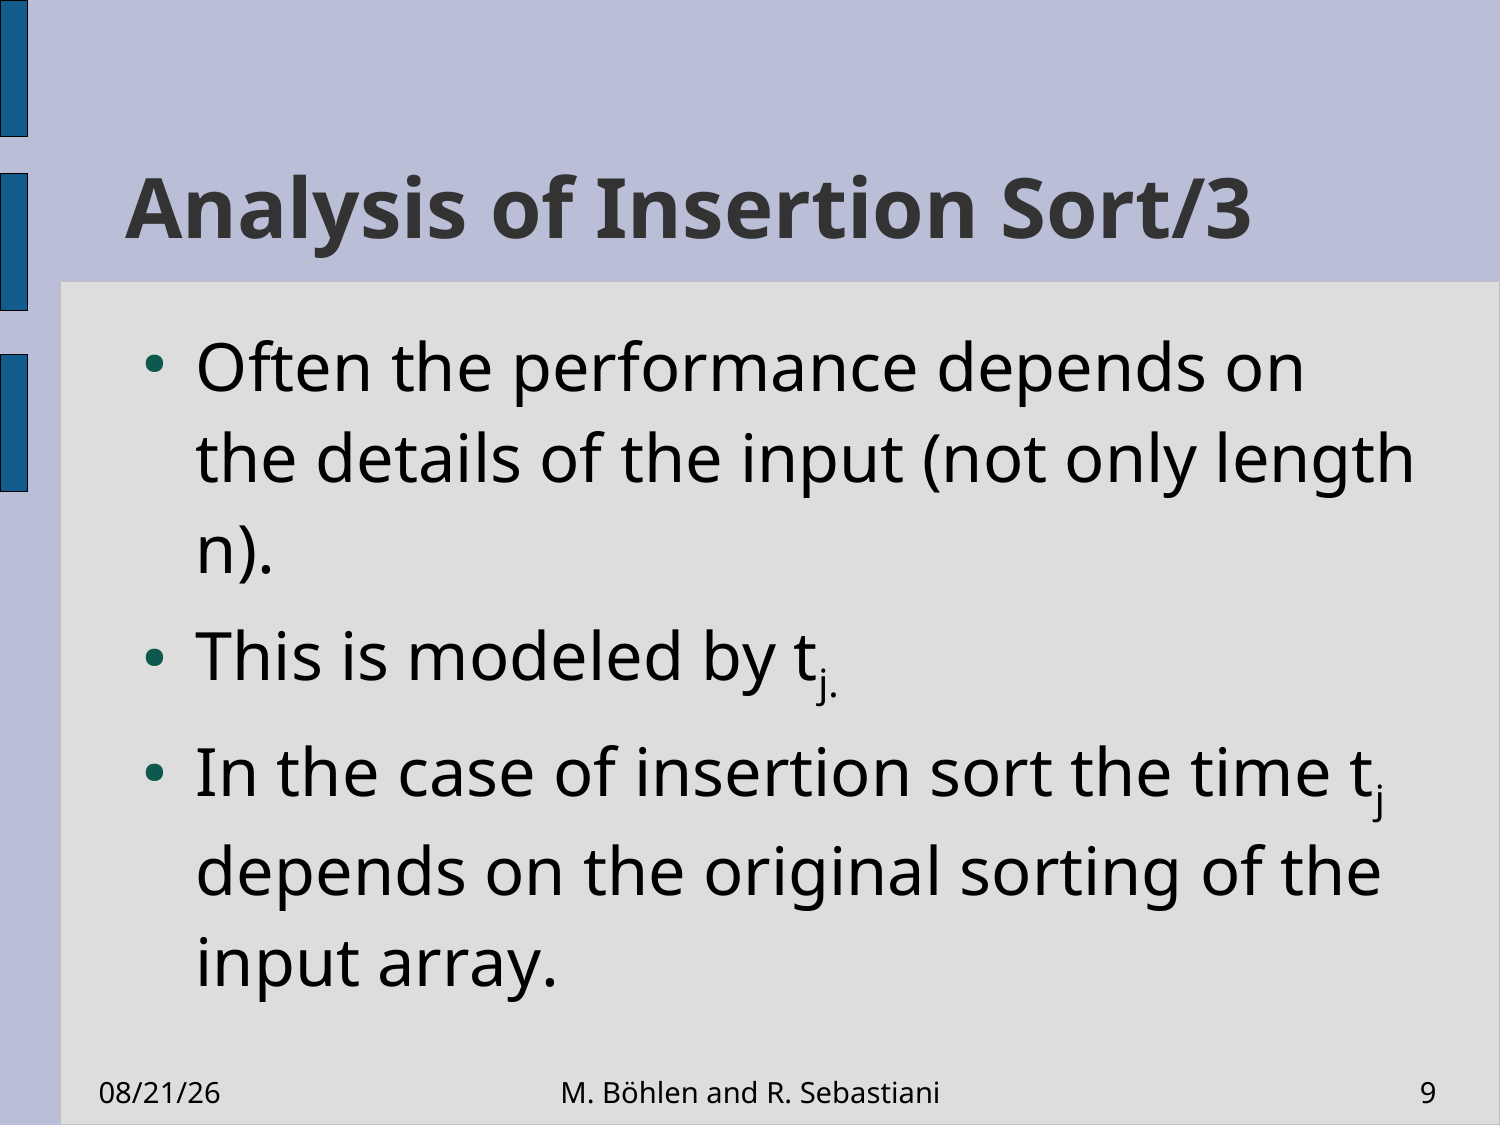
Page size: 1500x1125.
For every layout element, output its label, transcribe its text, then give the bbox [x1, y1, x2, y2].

list Often the performance depends on the details of the input (not only length n). This is modeled by tj. In the case of insertion sort the time tj depends on the original sorting of the input array. [110, 312, 1441, 1037]
title Analysis of Insertion Sort/3 [110, 67, 1392, 271]
